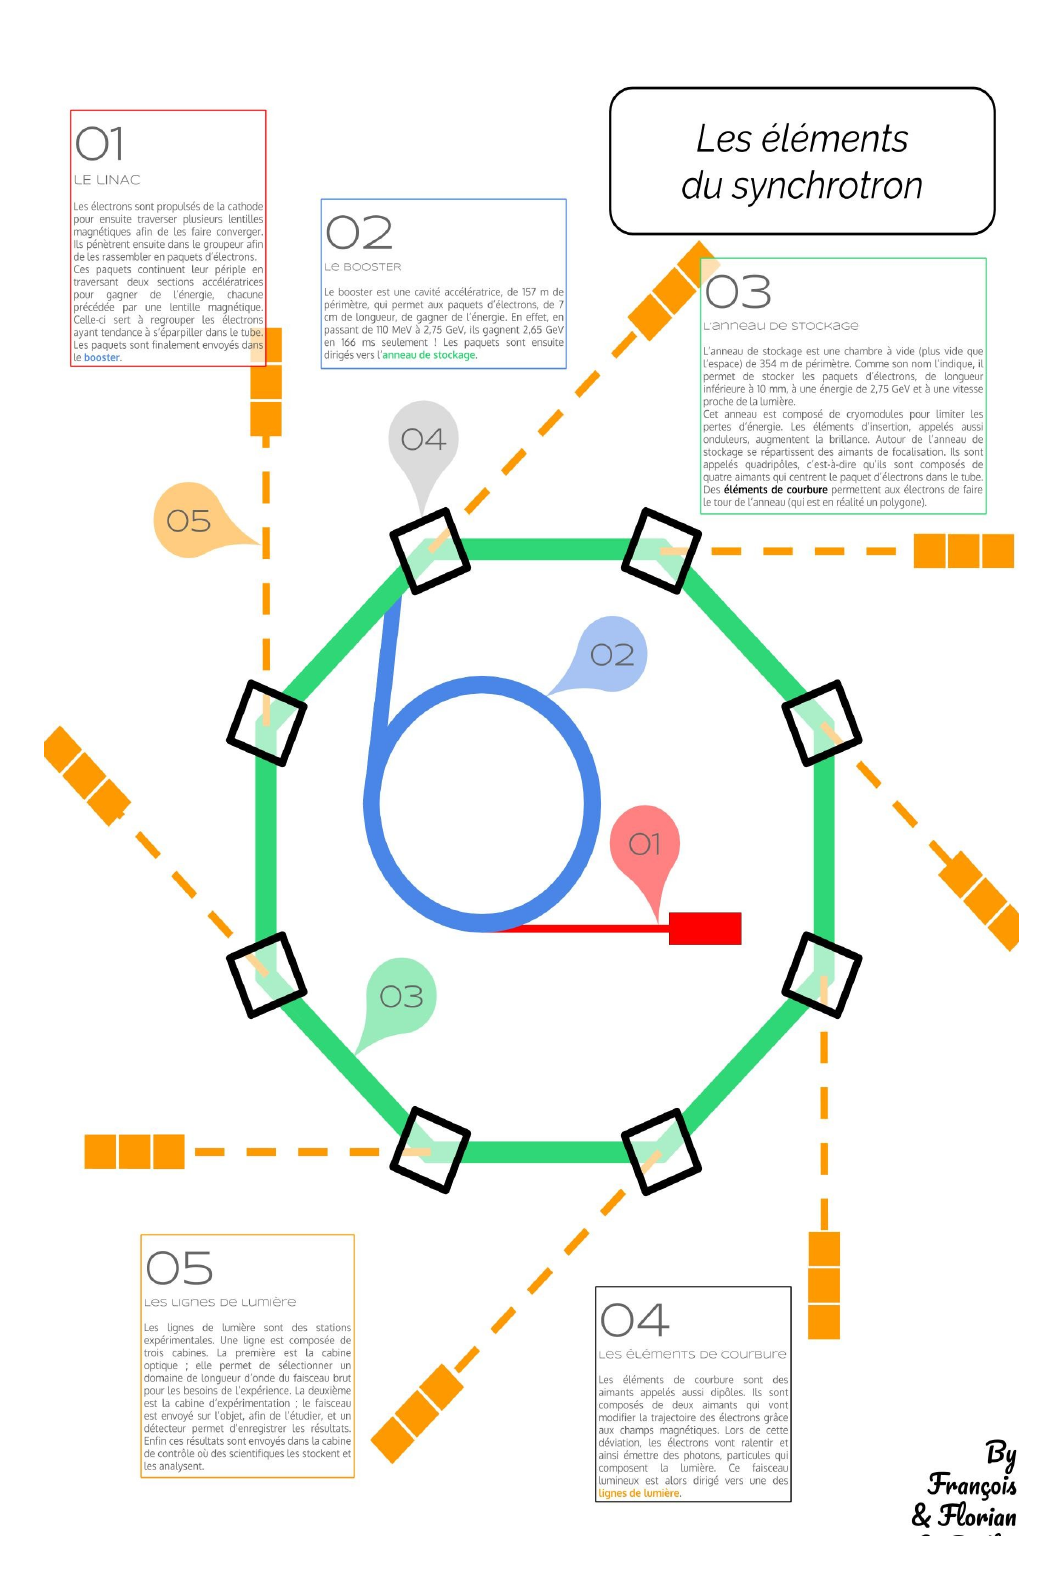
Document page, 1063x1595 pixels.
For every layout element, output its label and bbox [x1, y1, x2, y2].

picture [44, 59, 1019, 1536]
